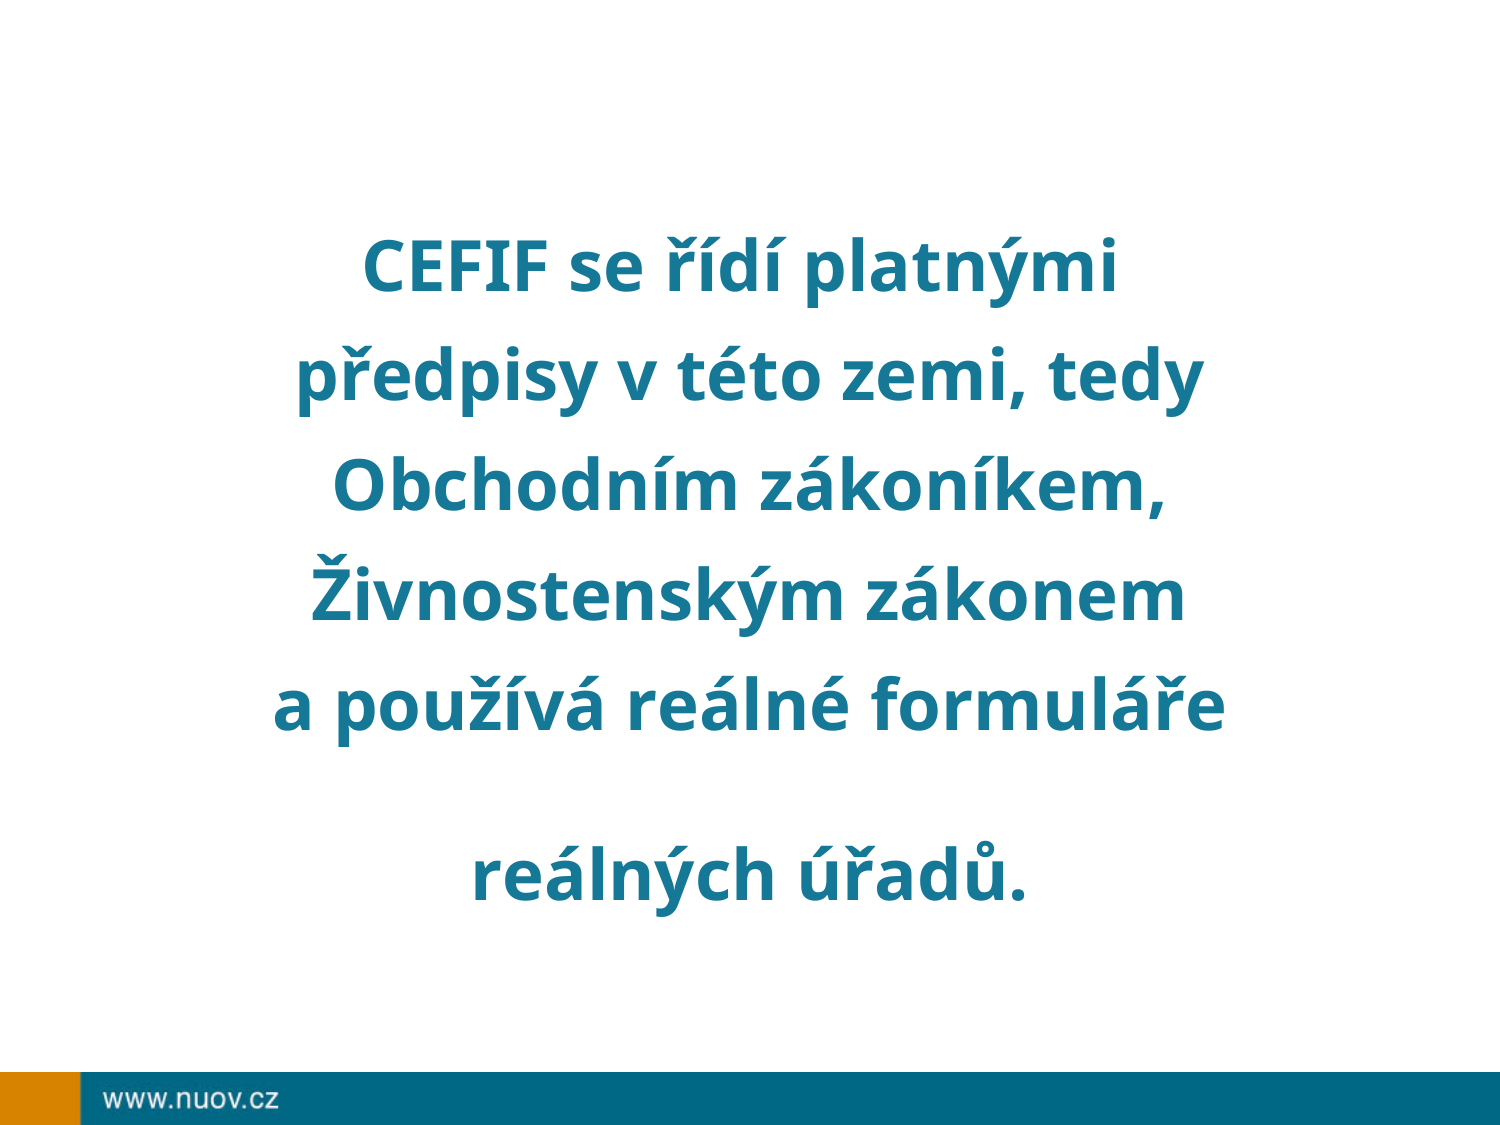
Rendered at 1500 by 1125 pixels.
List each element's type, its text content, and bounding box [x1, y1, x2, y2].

text_box [0, 1072, 1500, 1125]
text_box CEFIF se řídí platnými předpisy v této zemi, tedy Obchodním zákoníkem, Živnostenským zákonem a používá reálné formuláře reálných úřadů. [0, 187, 1500, 923]
